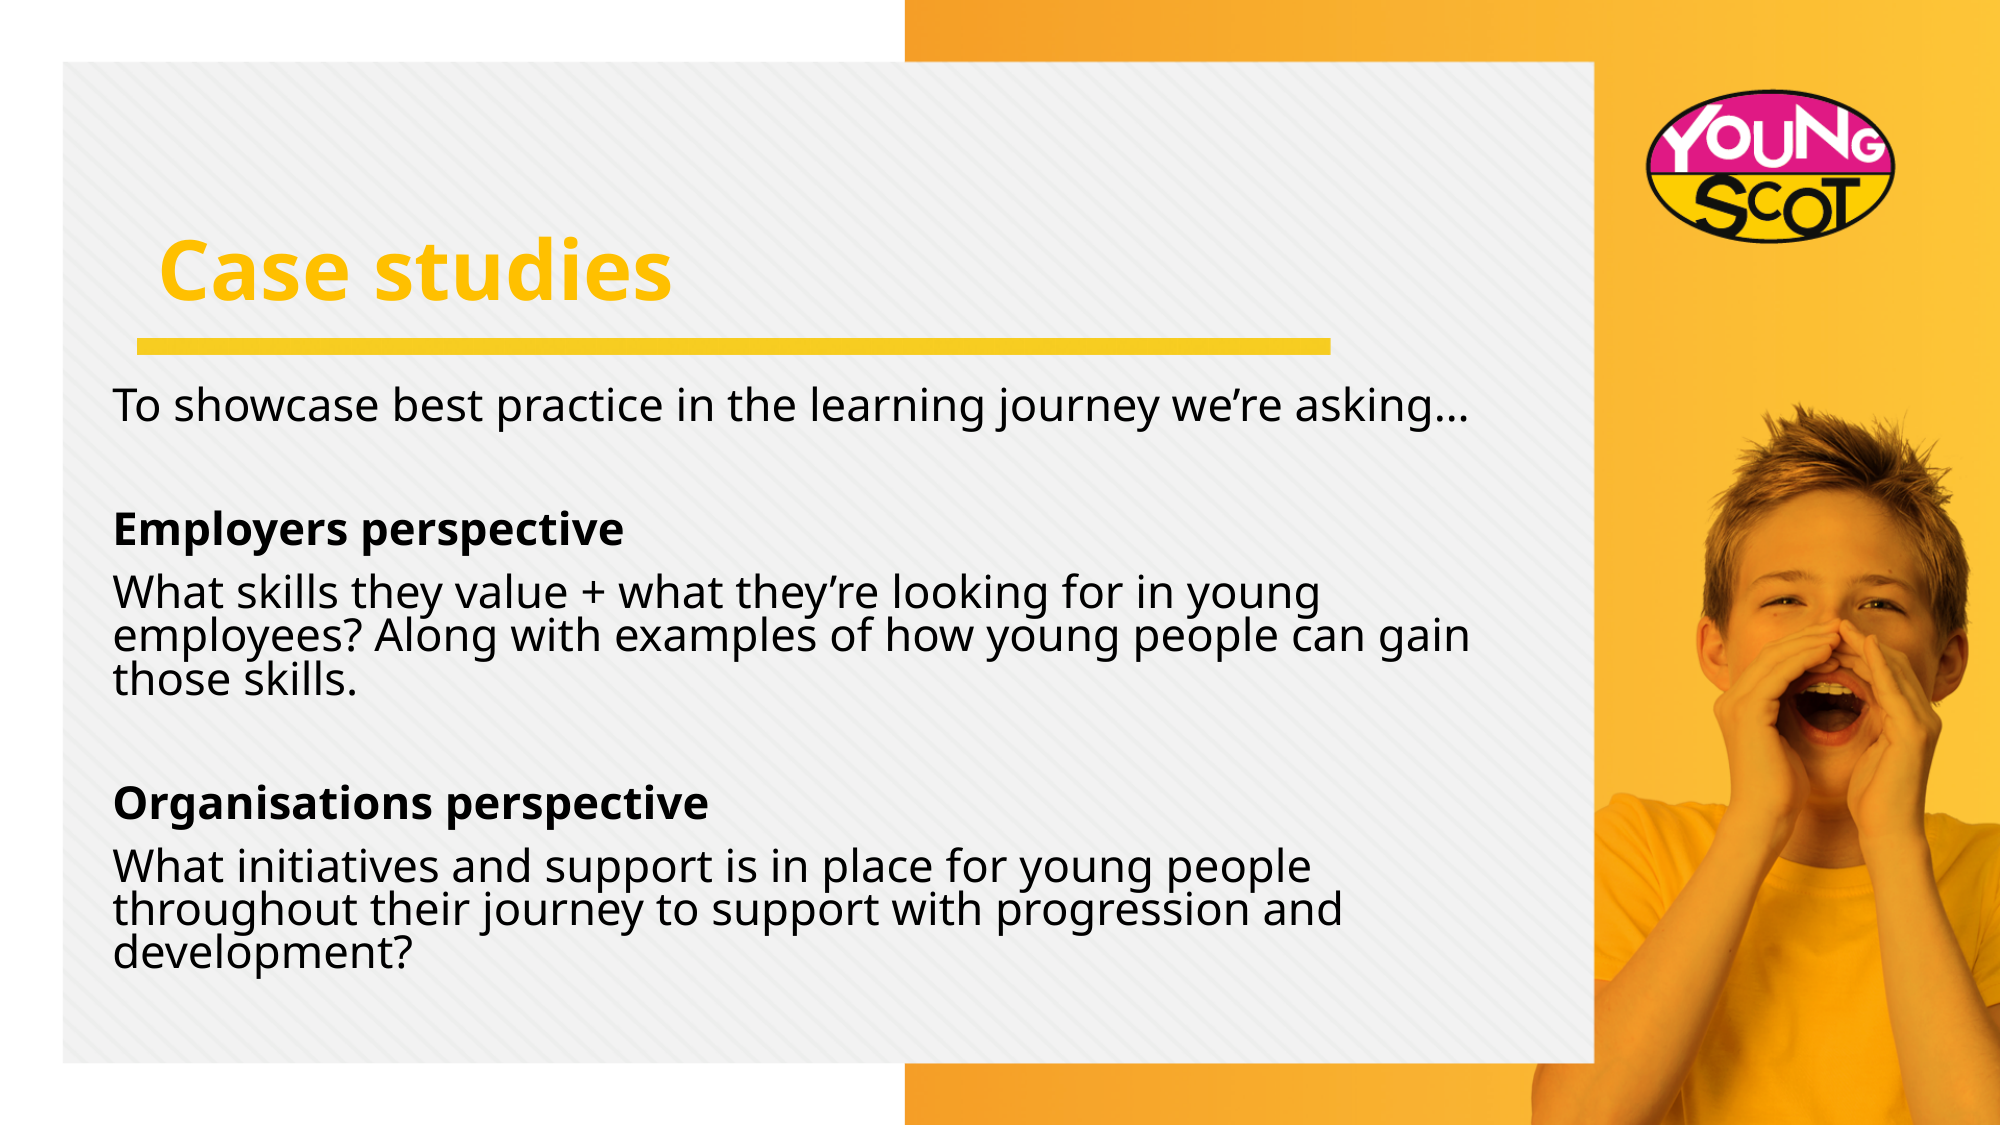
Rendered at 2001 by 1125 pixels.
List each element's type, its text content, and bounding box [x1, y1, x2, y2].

list To showcase best practice in the learning journey we’re asking… Employers perspective What skills they value + what they’re looking for in young employees? Along with examples of how young people can gain those skills. Organisations perspective What initiatives and support is in place for young people throughout their journey to support with progression and development? [97, 378, 1489, 1027]
title Case studies [142, 161, 1332, 378]
